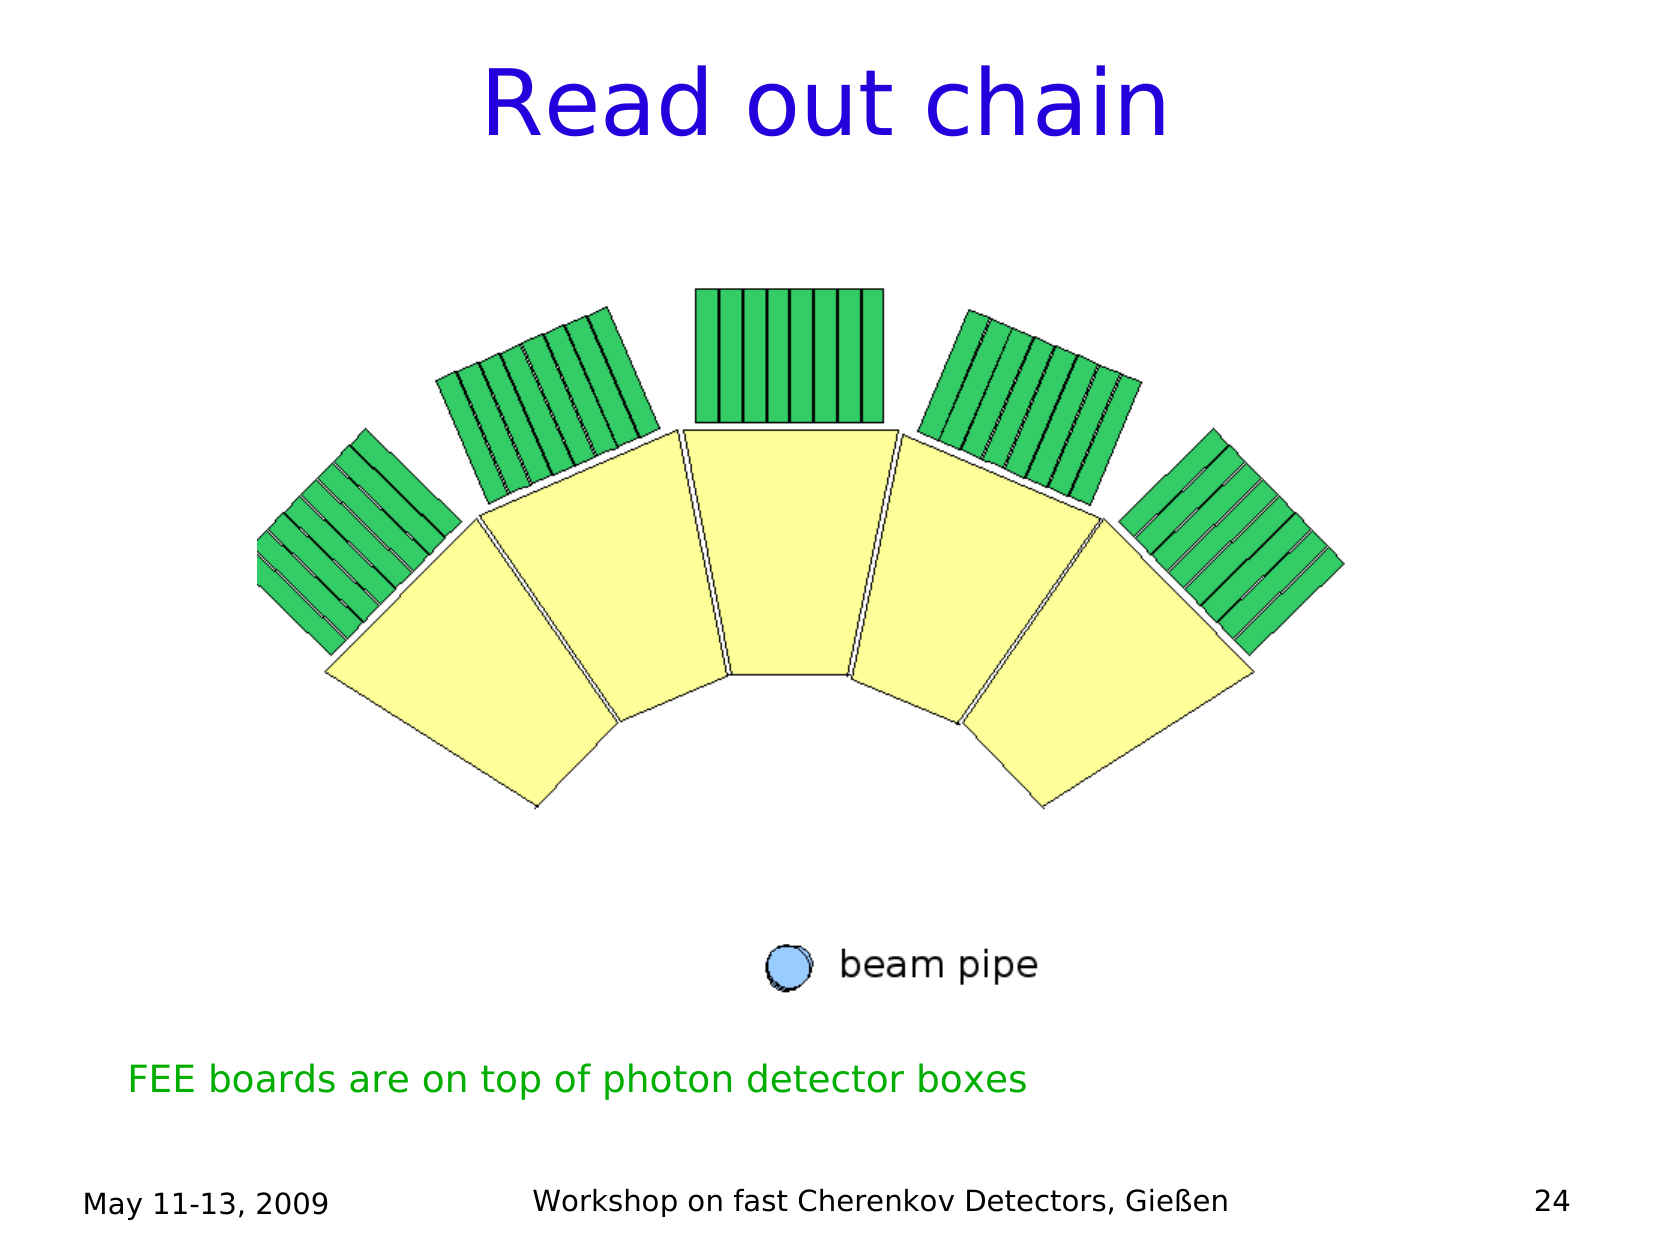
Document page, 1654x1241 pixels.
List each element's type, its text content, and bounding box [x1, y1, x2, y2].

title Read out chain [82, 49, 1571, 157]
text_box FEE boards are on top of photon detector boxes [112, 1050, 1044, 1109]
picture [257, 245, 1381, 1003]
